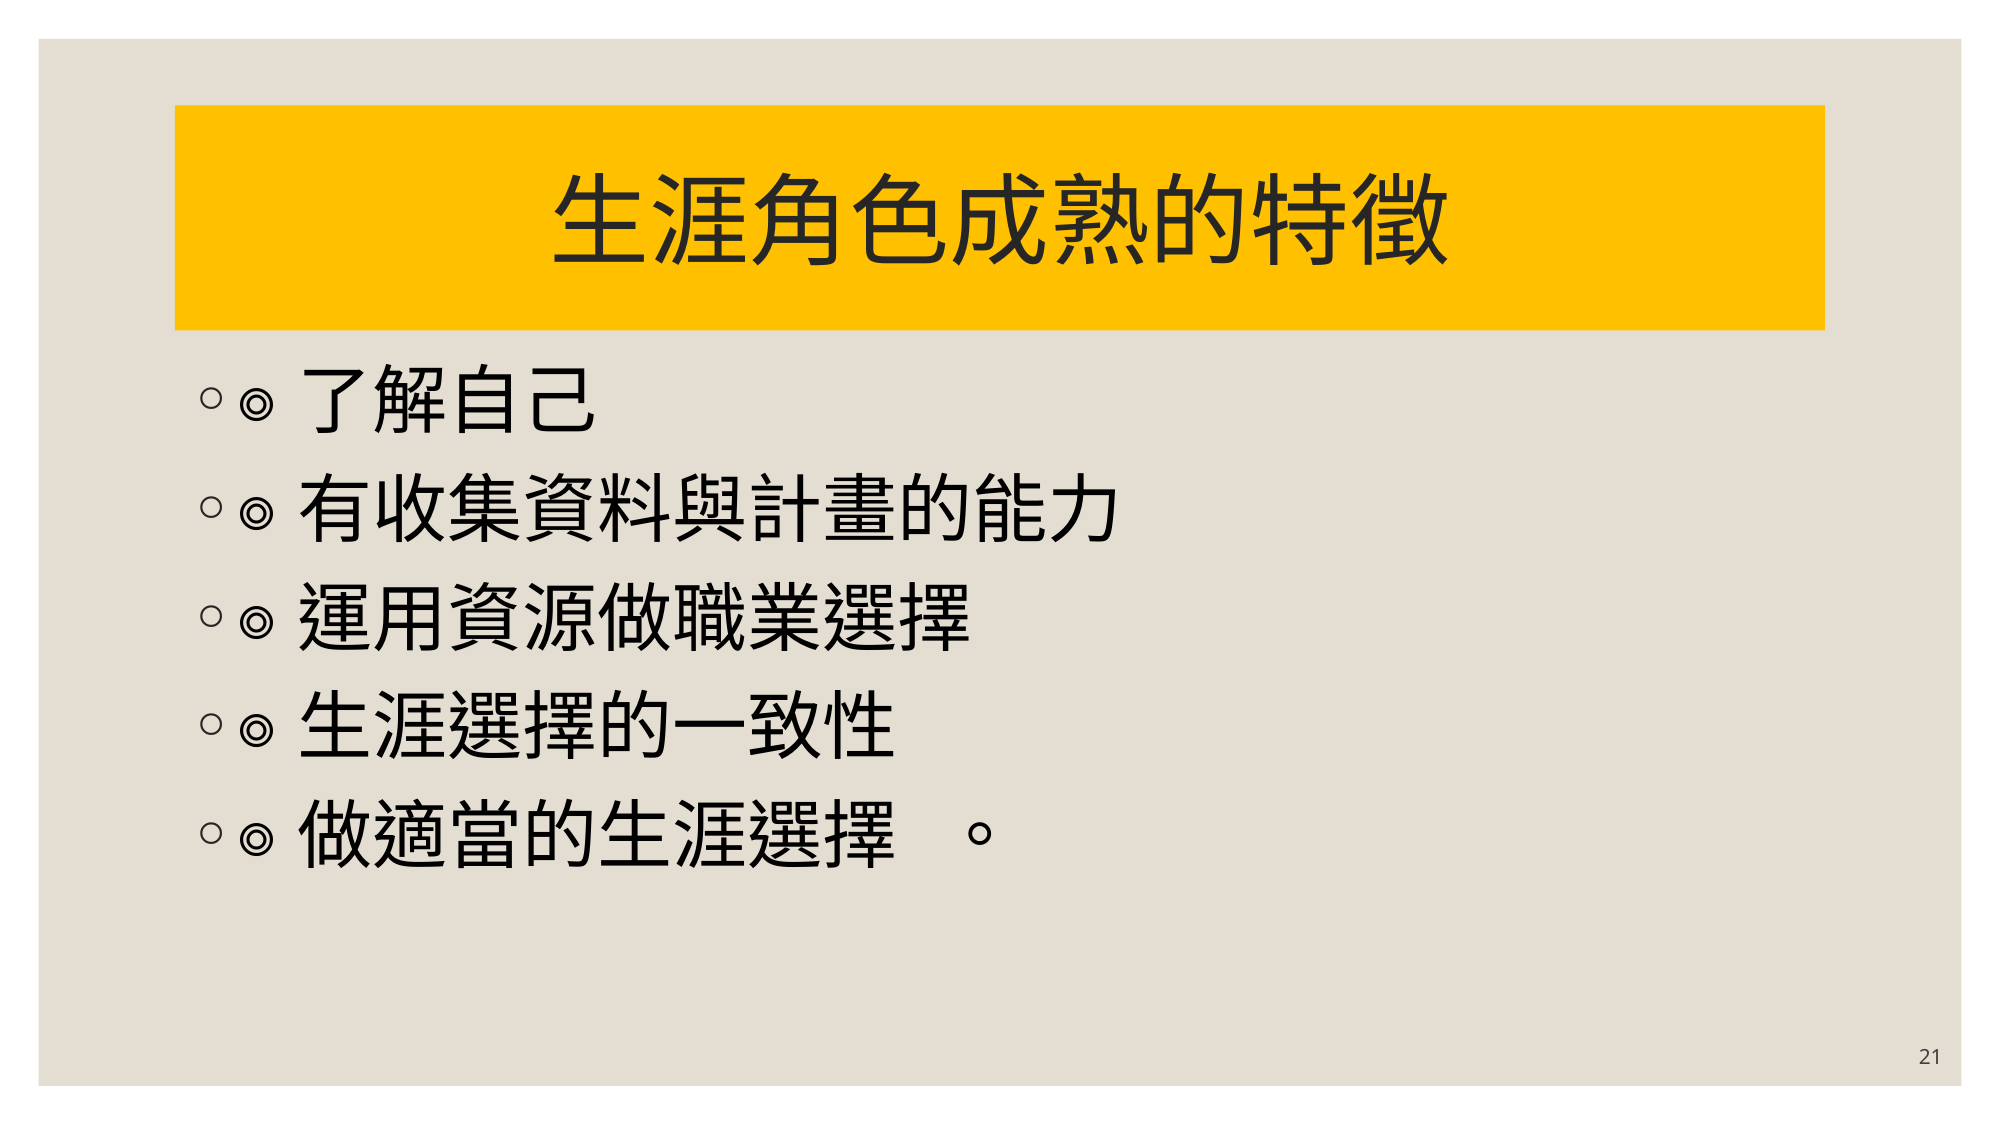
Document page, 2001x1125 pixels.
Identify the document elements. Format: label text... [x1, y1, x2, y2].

title 生涯角色成熟的特徵 [174, 105, 1825, 331]
slide_number <編號> [1717, 1034, 1958, 1080]
list ◎了解自己 ◎有收集資料與計畫的能力 ◎運用資源做職業選擇 ◎生涯選擇的一致性 ◎做適當的生涯選擇 。 [174, 345, 1825, 990]
